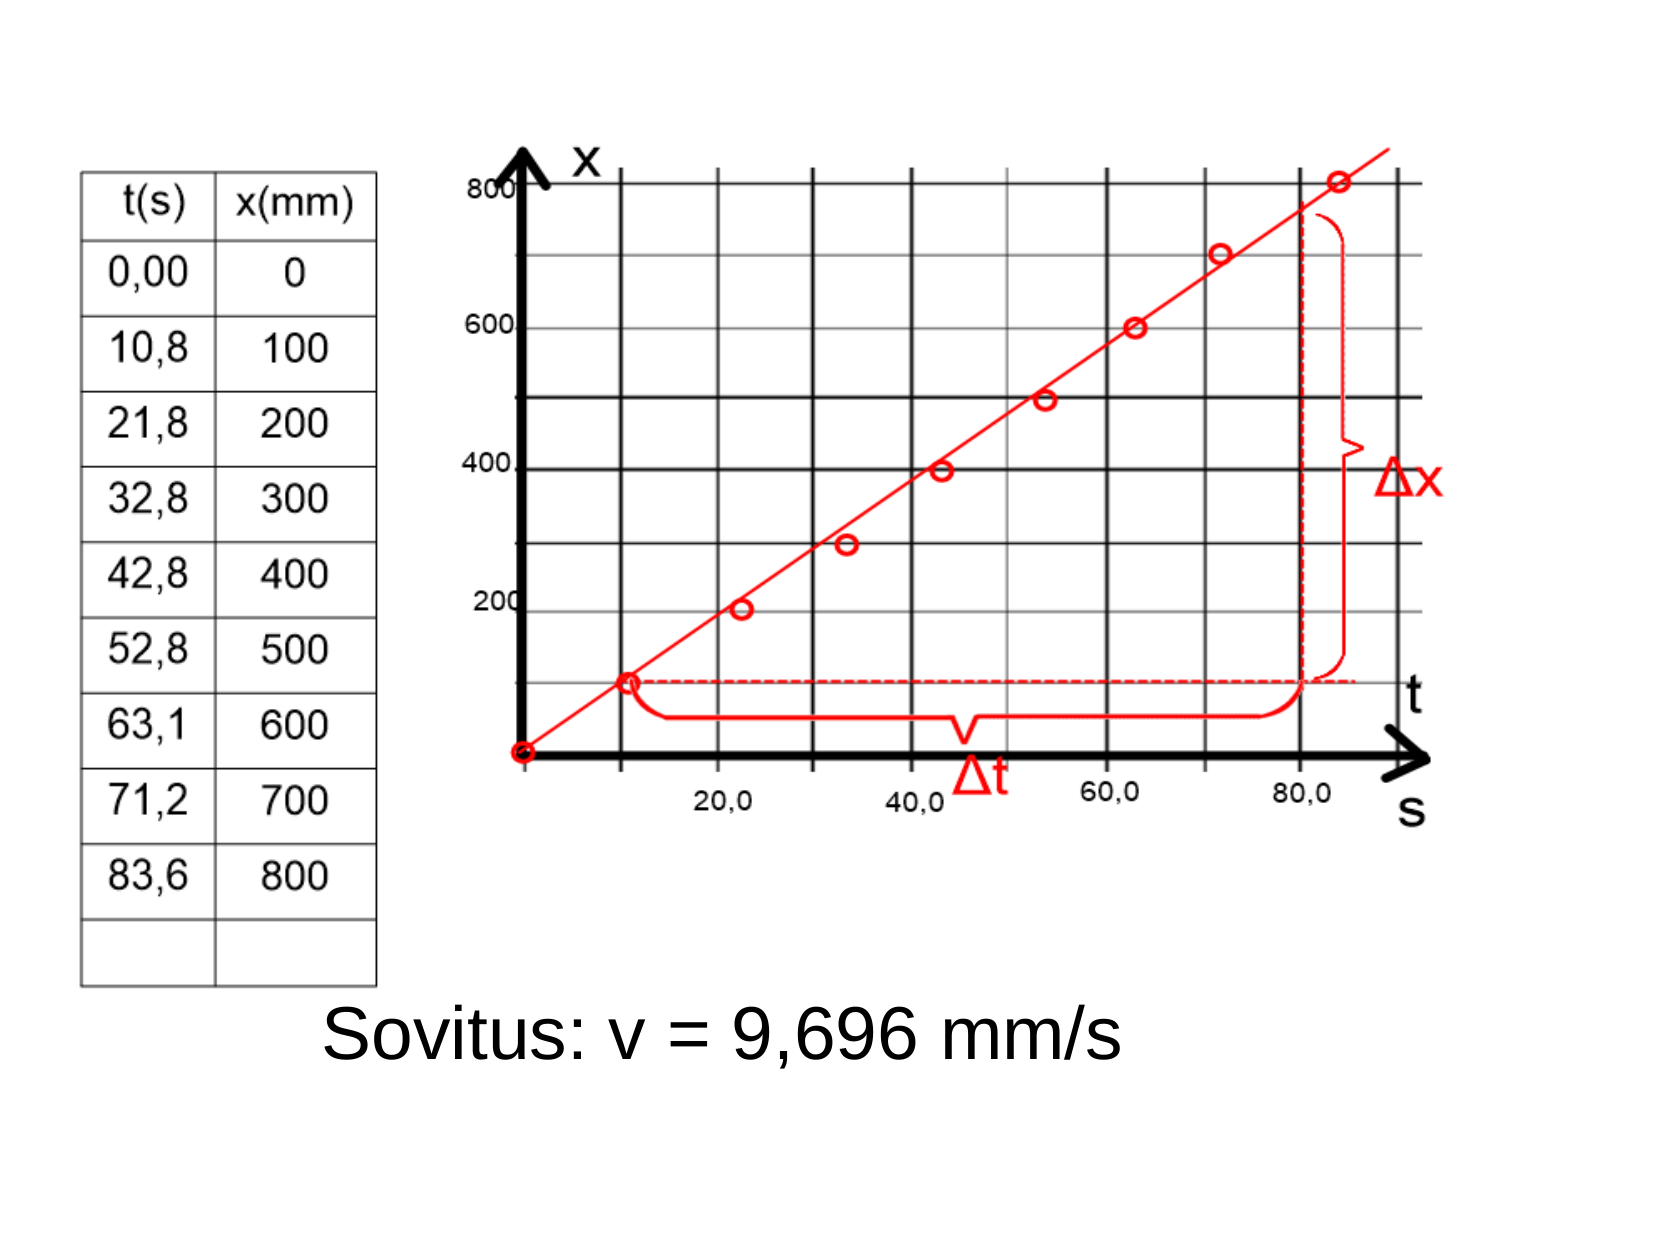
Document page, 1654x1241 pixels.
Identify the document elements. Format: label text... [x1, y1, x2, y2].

text_box Sovitus: v = 9,696 mm/s [306, 980, 1264, 1164]
picture [45, 73, 1526, 1020]
